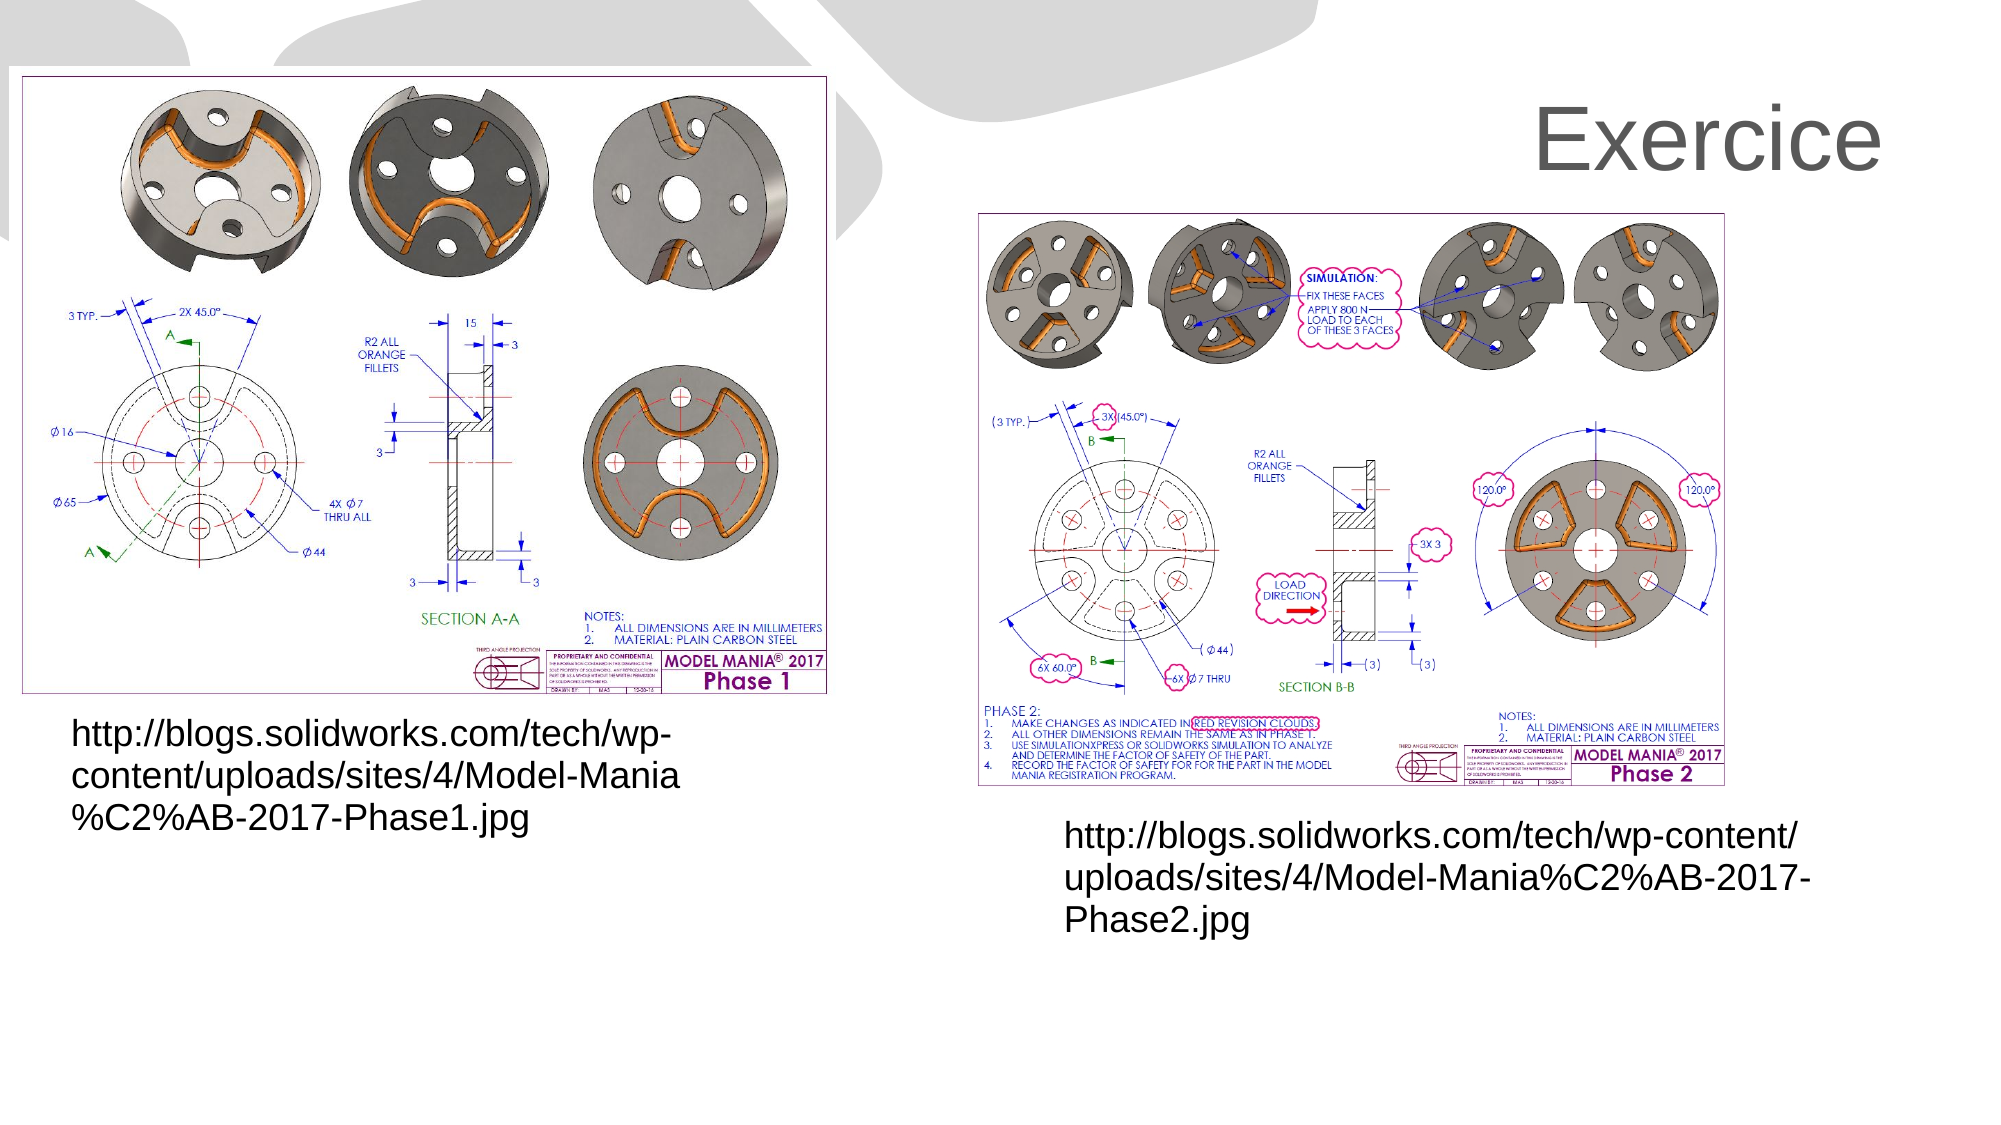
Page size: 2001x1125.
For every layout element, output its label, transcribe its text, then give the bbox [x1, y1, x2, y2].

title Exercice [99, 45, 1900, 233]
text_box http://blogs.solidworks.com/tech/wp-content/uploads/sites/4/Model-Mania%C2%AB-2017-Phase1.jpg [56, 704, 789, 855]
picture [966, 204, 1733, 796]
text_box http://blogs.solidworks.com/tech/wp-content/uploads/sites/4/Model-Mania%C2%AB-2017-Phase2.jpg [1048, 806, 1842, 1006]
picture [9, 66, 836, 705]
